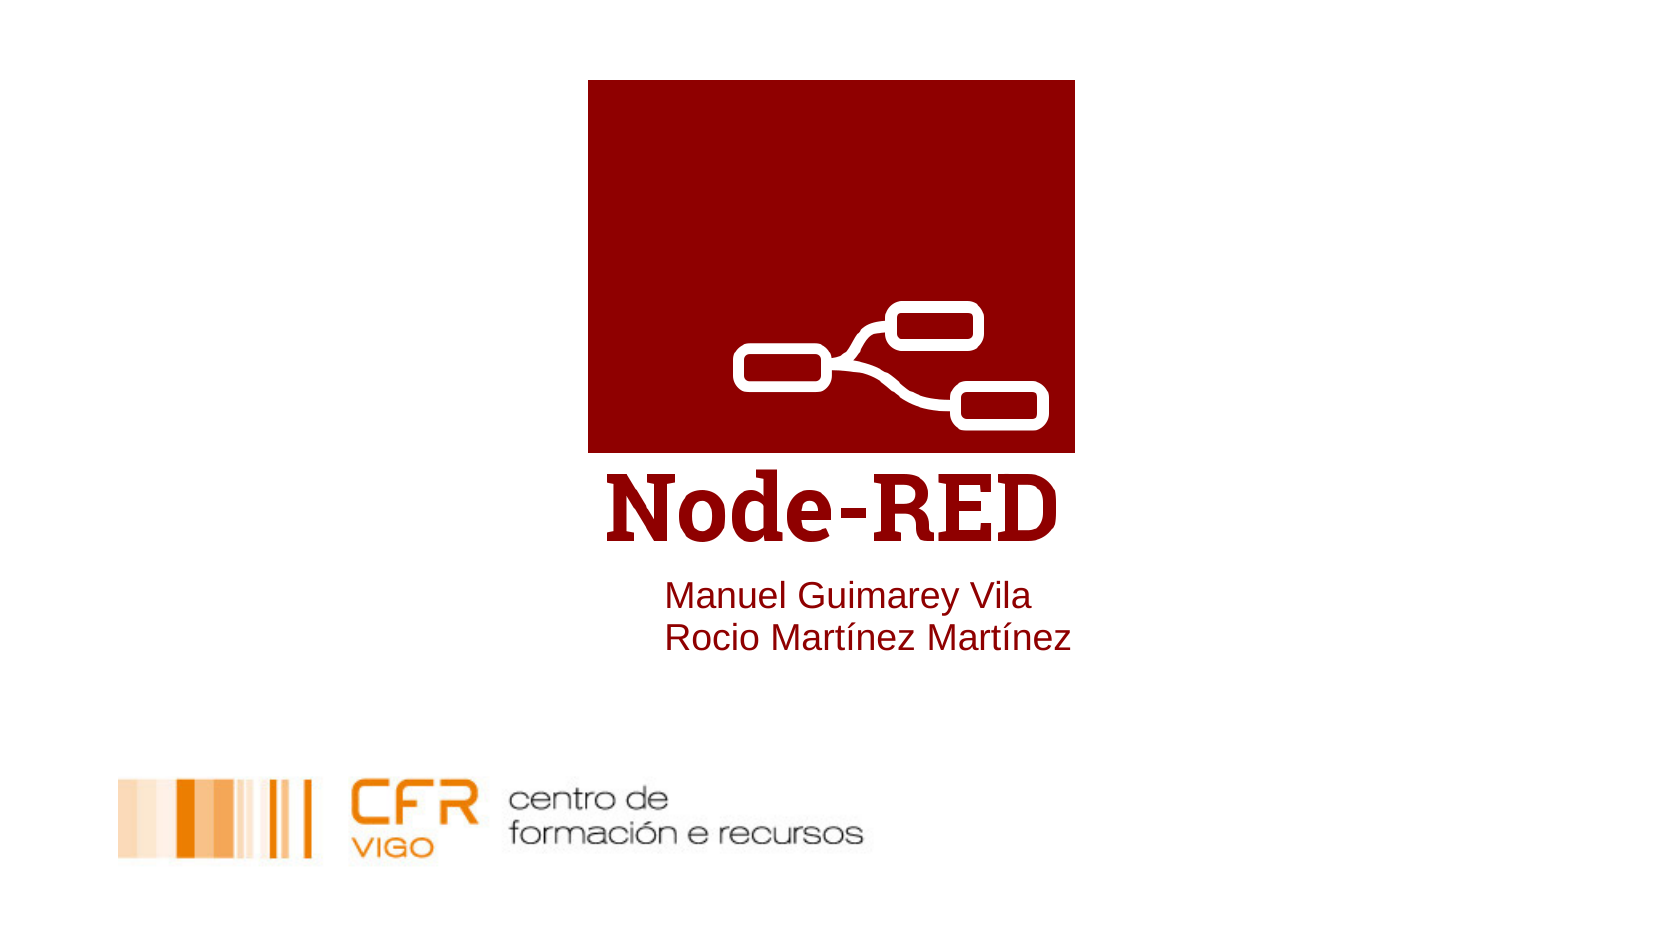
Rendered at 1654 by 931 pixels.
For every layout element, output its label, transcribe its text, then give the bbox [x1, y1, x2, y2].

picture [118, 751, 1111, 886]
picture [588, 80, 1075, 567]
text_box Manuel Guimarey Vila Rocio Martínez Martínez [649, 566, 1099, 750]
